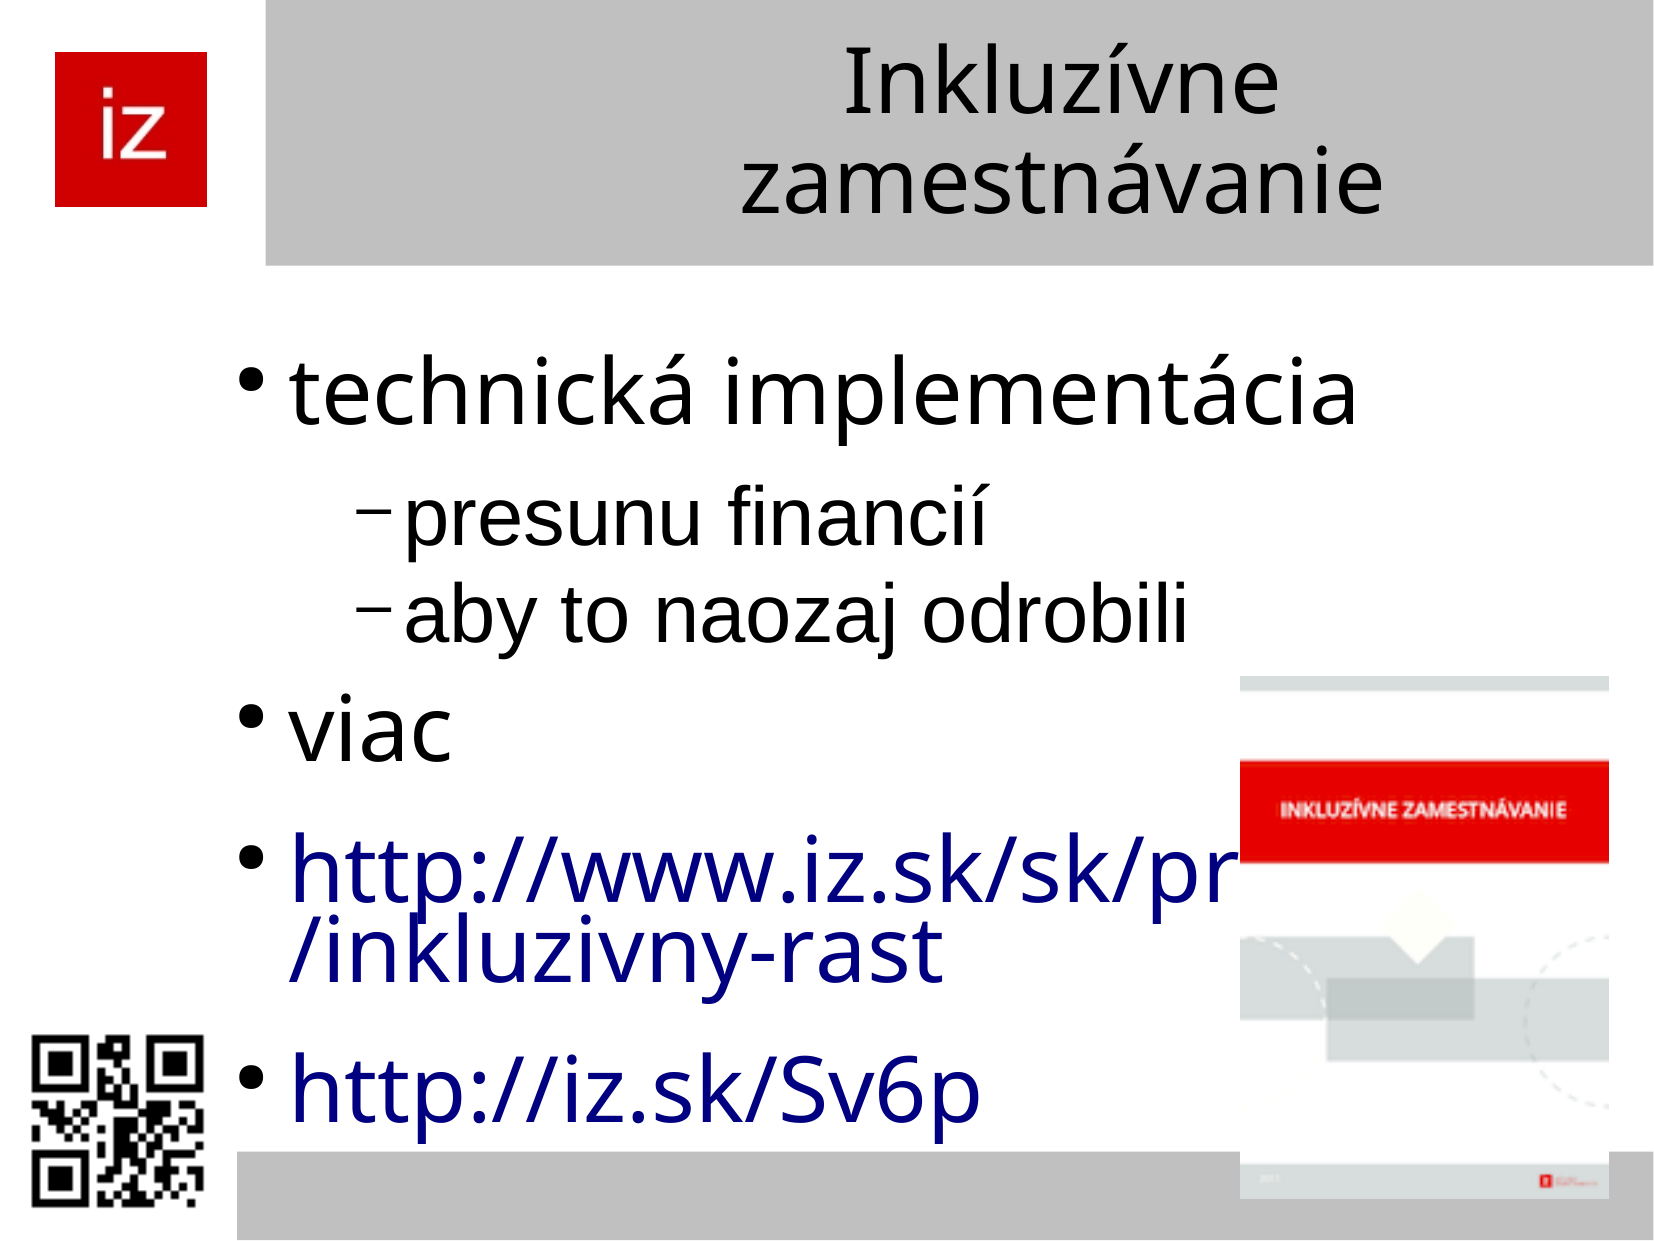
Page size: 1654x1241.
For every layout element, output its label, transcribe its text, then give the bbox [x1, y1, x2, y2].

picture [1240, 676, 1609, 1199]
list technická implementácia presunu financií aby to naozaj odrobili viac http://www.iz.sk/sk/projekty/inkluzivny-rast http://iz.sk/Sv6p [121, 344, 1533, 1126]
picture [55, 52, 207, 207]
title Inkluzívne zamestnávanie [561, 29, 1565, 237]
picture [0, 1003, 237, 1241]
